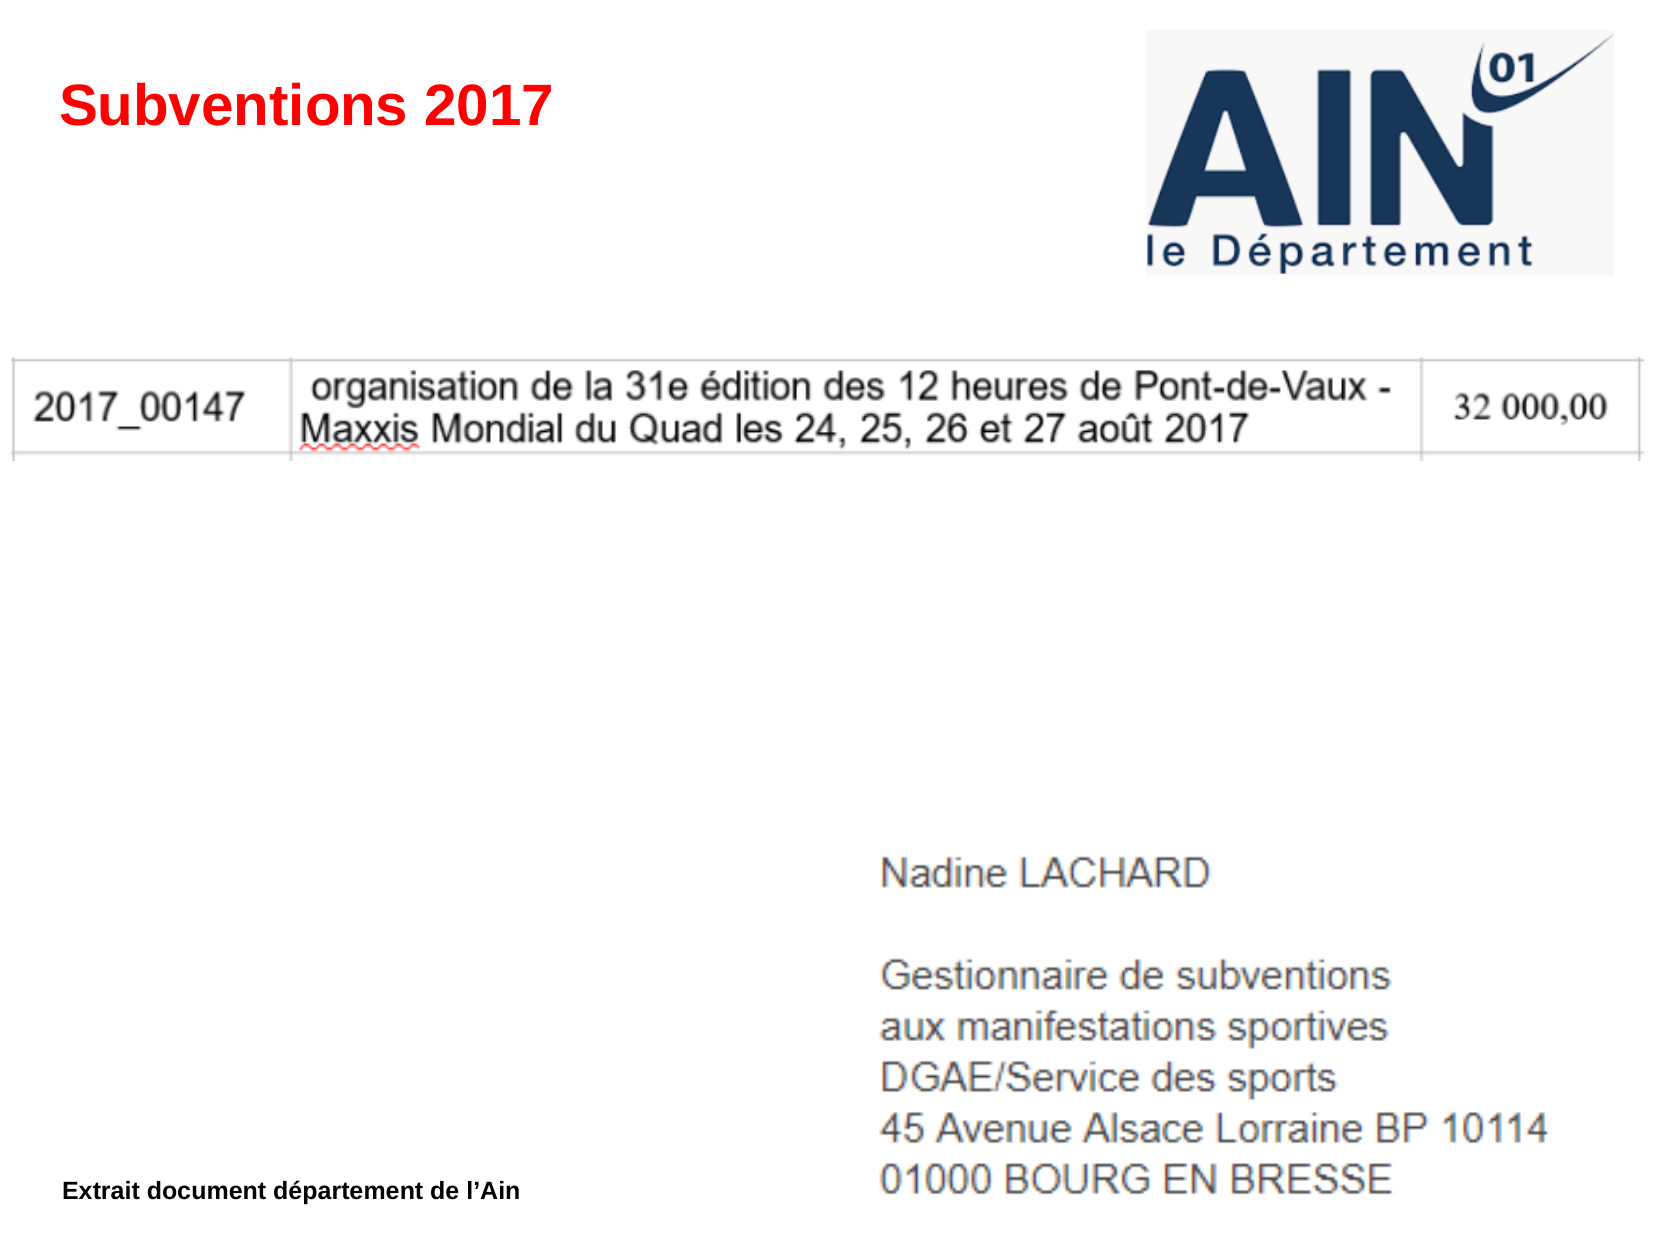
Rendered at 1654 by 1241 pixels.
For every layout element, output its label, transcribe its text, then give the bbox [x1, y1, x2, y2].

title Subventions 2017 [59, 40, 1145, 171]
text_box Extrait document département de l’Ain [47, 1169, 910, 1217]
picture [838, 826, 1607, 1205]
picture [11, 354, 1652, 461]
picture [1145, 30, 1614, 284]
